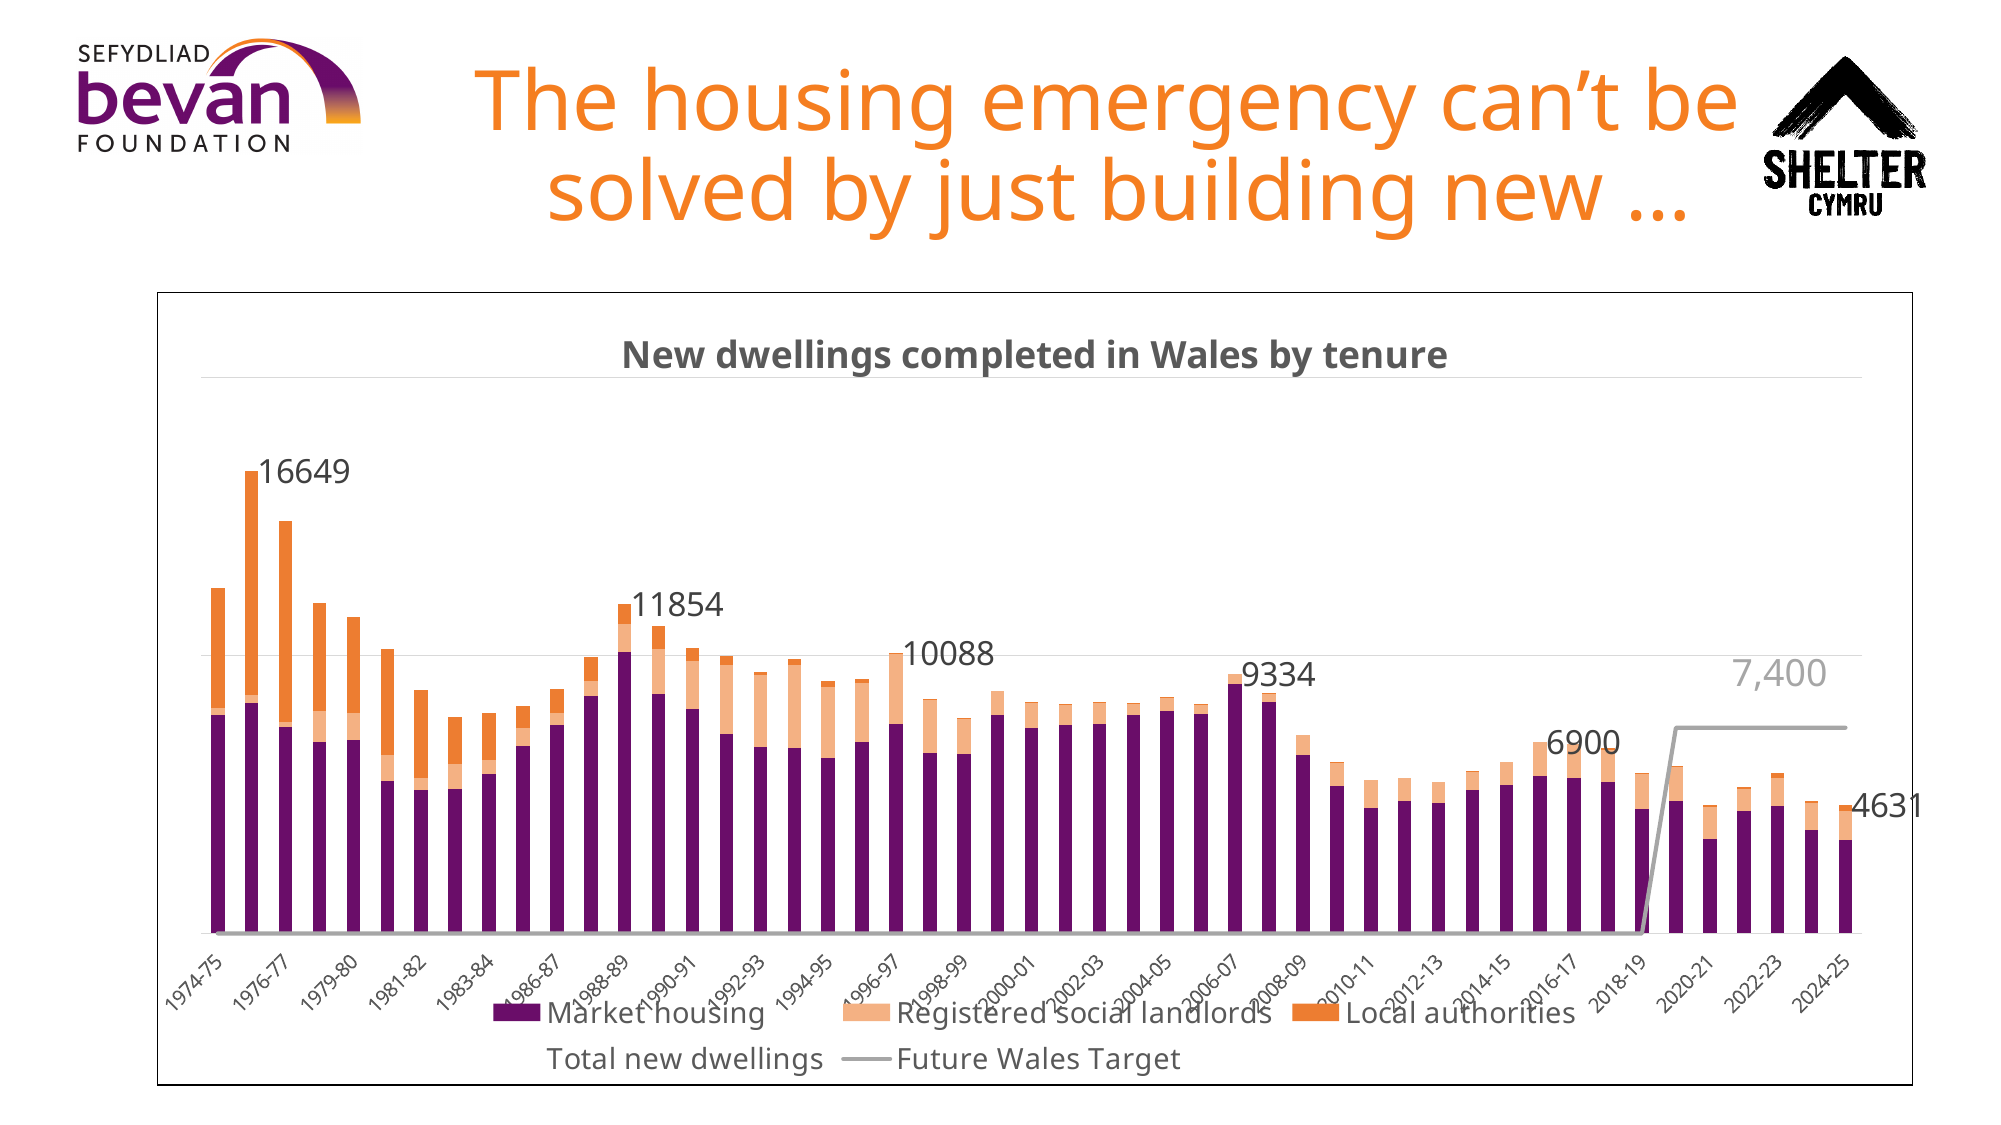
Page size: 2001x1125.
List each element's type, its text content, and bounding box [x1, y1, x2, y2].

chart [156, 291, 1926, 1086]
title The housing emergency can’t be solved by just building new … [256, 40, 1982, 258]
